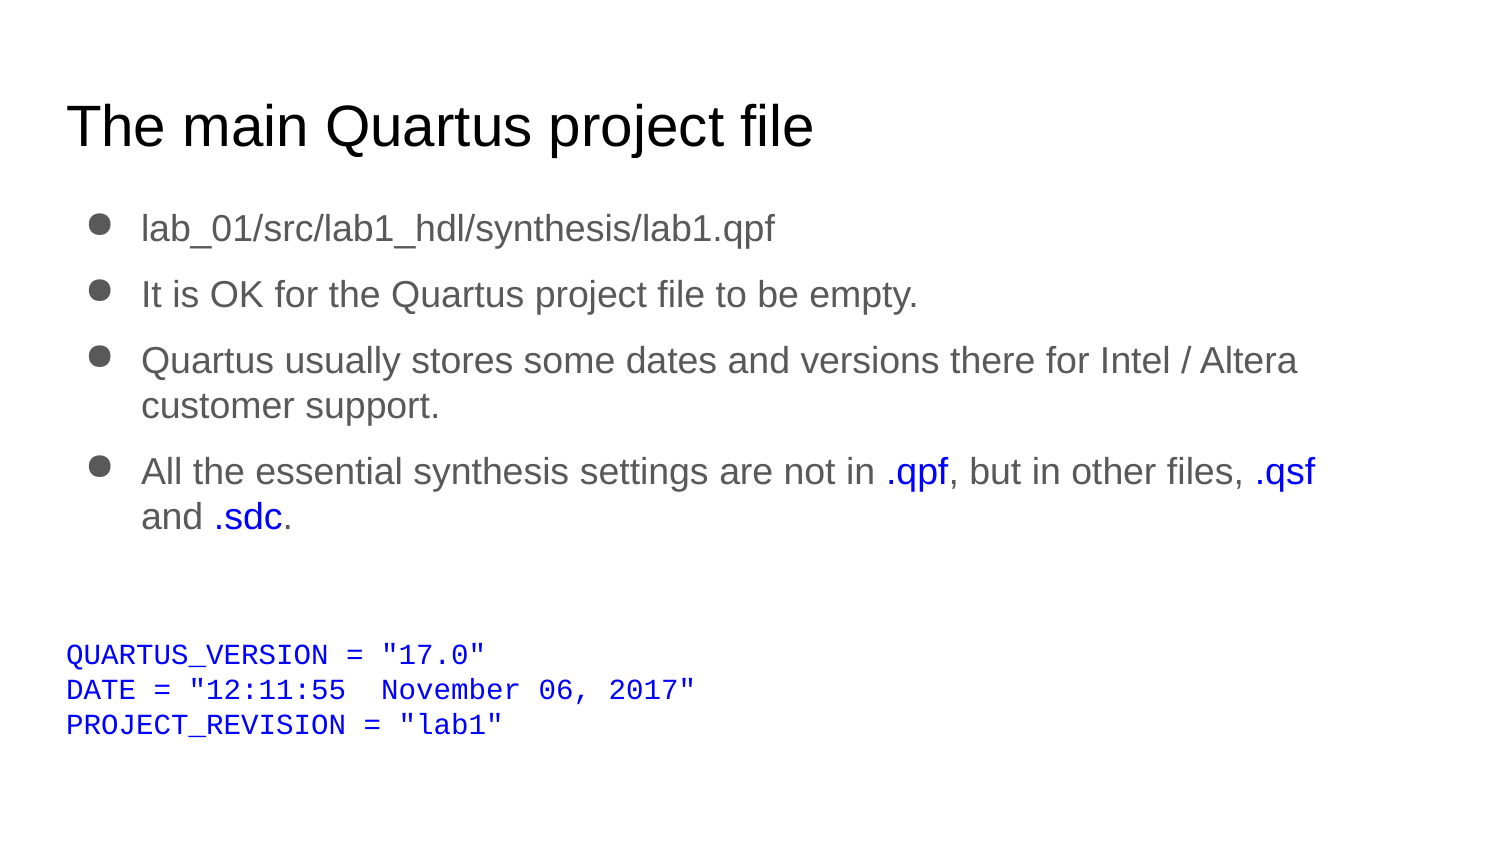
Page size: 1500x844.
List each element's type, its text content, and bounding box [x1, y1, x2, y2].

title The main Quartus project file [51, 72, 1449, 167]
list lab_01/src/lab1_hdl/synthesis/lab1.qpf It is OK for the Quartus project file to be empty. Quartus usually stores some dates and versions there for Intel / Altera customer support. All the essential synthesis settings are not in .qpf, but in other files, .qsf and .sdc. [51, 189, 1449, 599]
list QUARTUS_VERSION = "17.0" DATE = "12:11:55 November 06, 2017" PROJECT_REVISION = "lab1" [51, 620, 792, 778]
